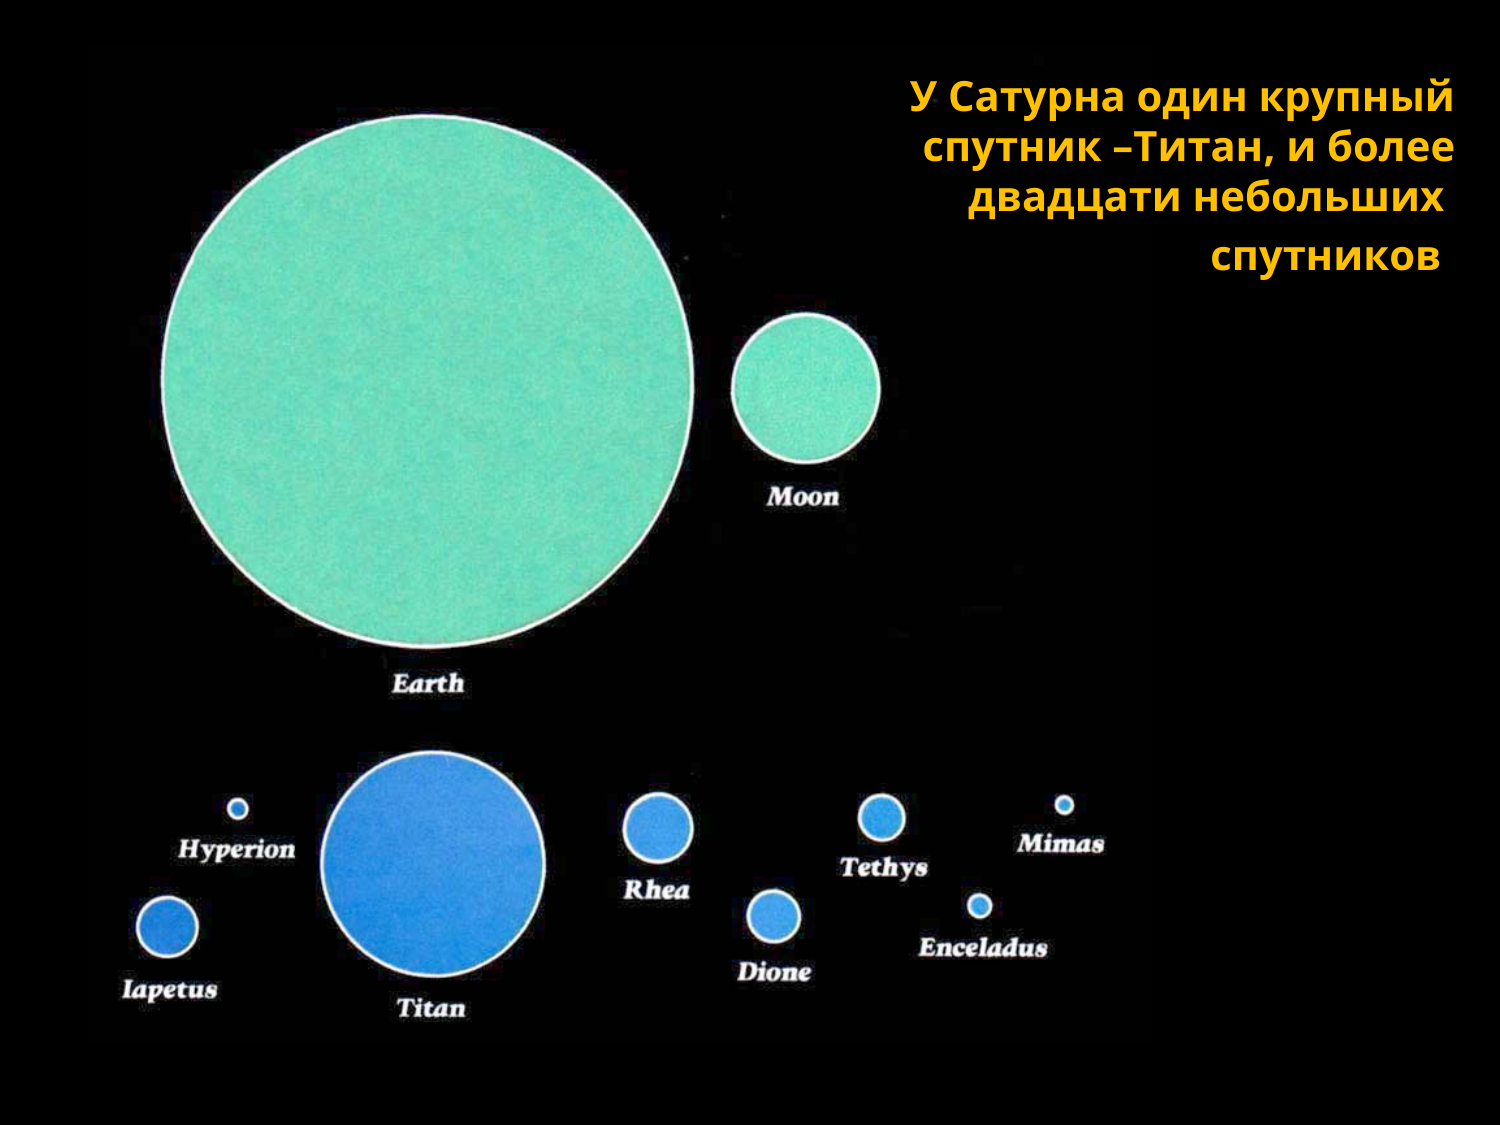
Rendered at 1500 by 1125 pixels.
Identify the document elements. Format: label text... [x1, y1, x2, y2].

text_box У Сатурна один крупный спутник –Титан, и более двадцати небольших спутников [849, 62, 1471, 289]
picture [87, 45, 1151, 1043]
